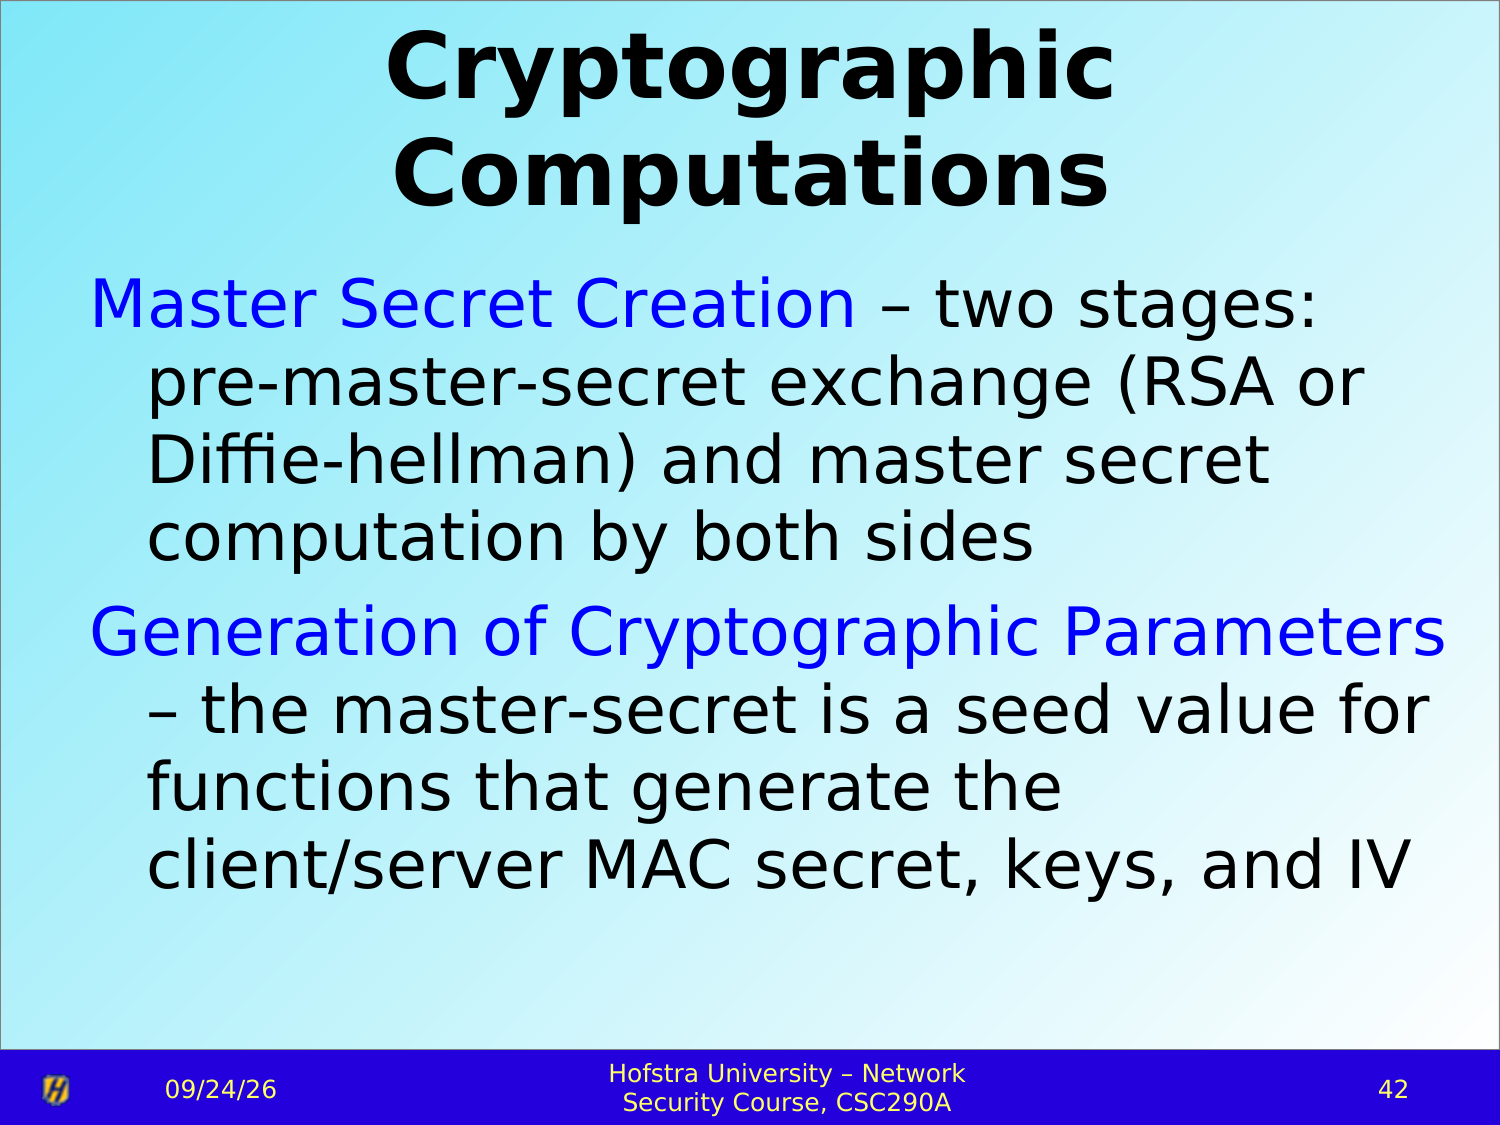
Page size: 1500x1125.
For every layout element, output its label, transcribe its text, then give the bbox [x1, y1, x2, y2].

picture [37, 1072, 76, 1110]
title Cryptographic Computations [112, 5, 1391, 236]
list Master Secret Creation – two stages: pre-master-secret exchange (RSA or Diffie-hellman) and master secret computation by both sides Generation of Cryptographic Parameters – the master-secret is a seed value for functions that generate the client/server MAC secret, keys, and IV [75, 257, 1469, 990]
